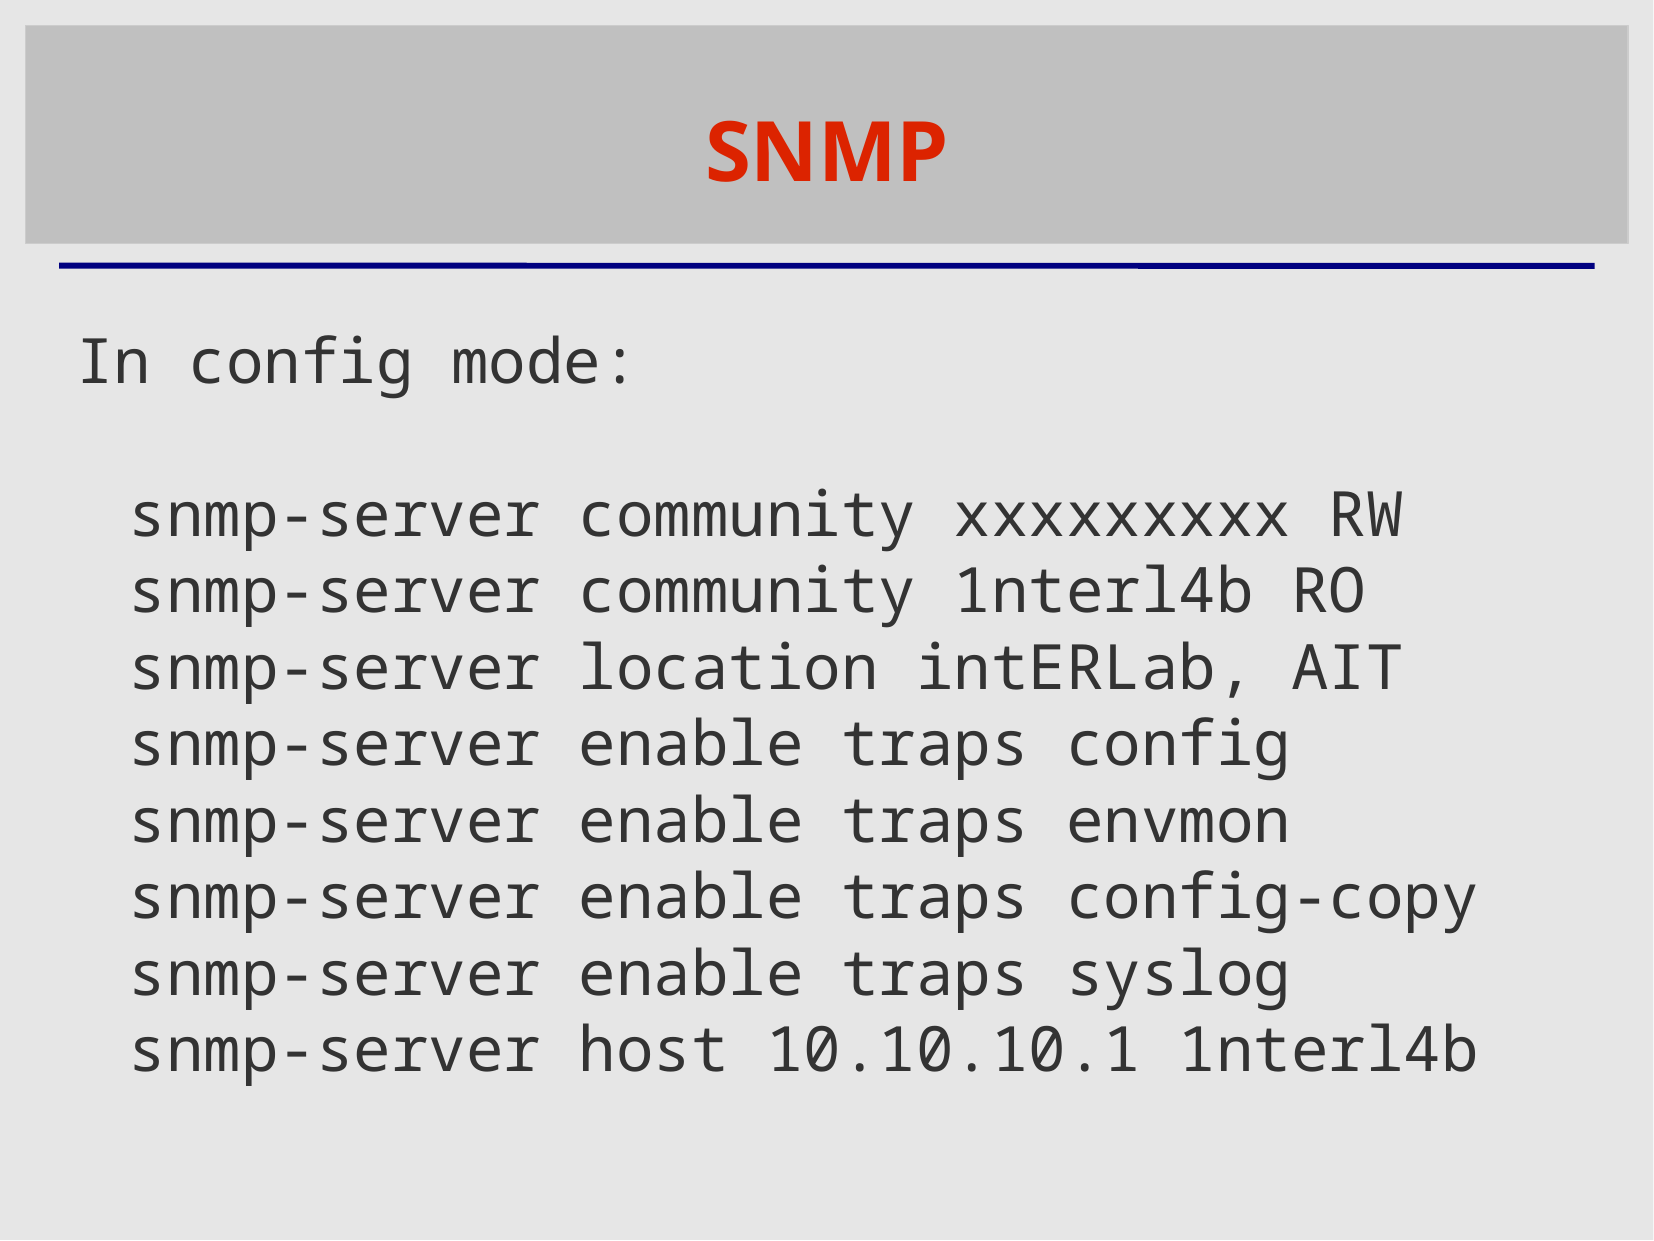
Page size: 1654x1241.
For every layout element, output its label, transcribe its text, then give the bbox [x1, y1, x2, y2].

title SNMP [121, 53, 1533, 245]
list In config mode: snmp-server community xxxxxxxxx RW snmp-server community 1nterl4b RO snmp-server location intERLab, AIT snmp-server enable traps config snmp-server enable traps envmon snmp-server enable traps config-copy snmp-server enable traps syslog snmp-server host 10.10.10.1 1nterl4b [59, 322, 1594, 1117]
